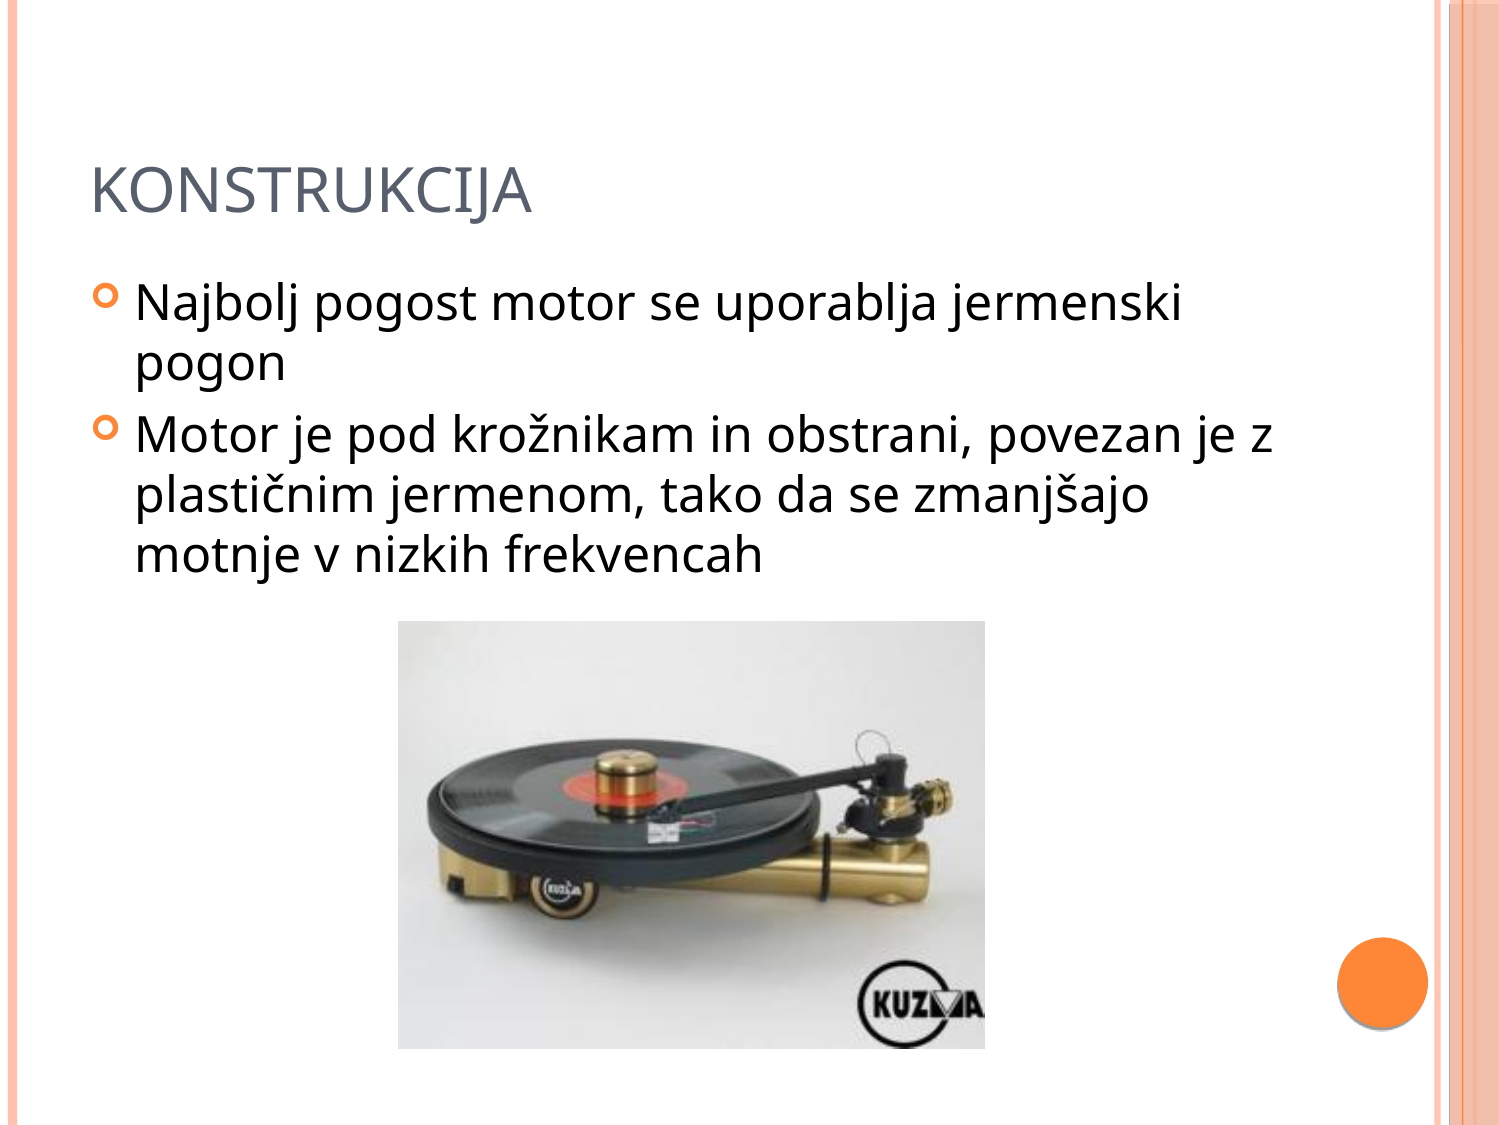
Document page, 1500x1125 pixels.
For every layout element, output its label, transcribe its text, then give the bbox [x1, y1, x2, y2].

list Najbolj pogost motor se uporablja jermenski pogon Motor je pod krožnikam in obstrani, povezan je z plastičnim jermenom, tako da se zmanjšajo motnje v nizkih frekvencah [75, 262, 1300, 1062]
title Konstrukcija [75, 45, 1300, 233]
picture [398, 621, 985, 1049]
